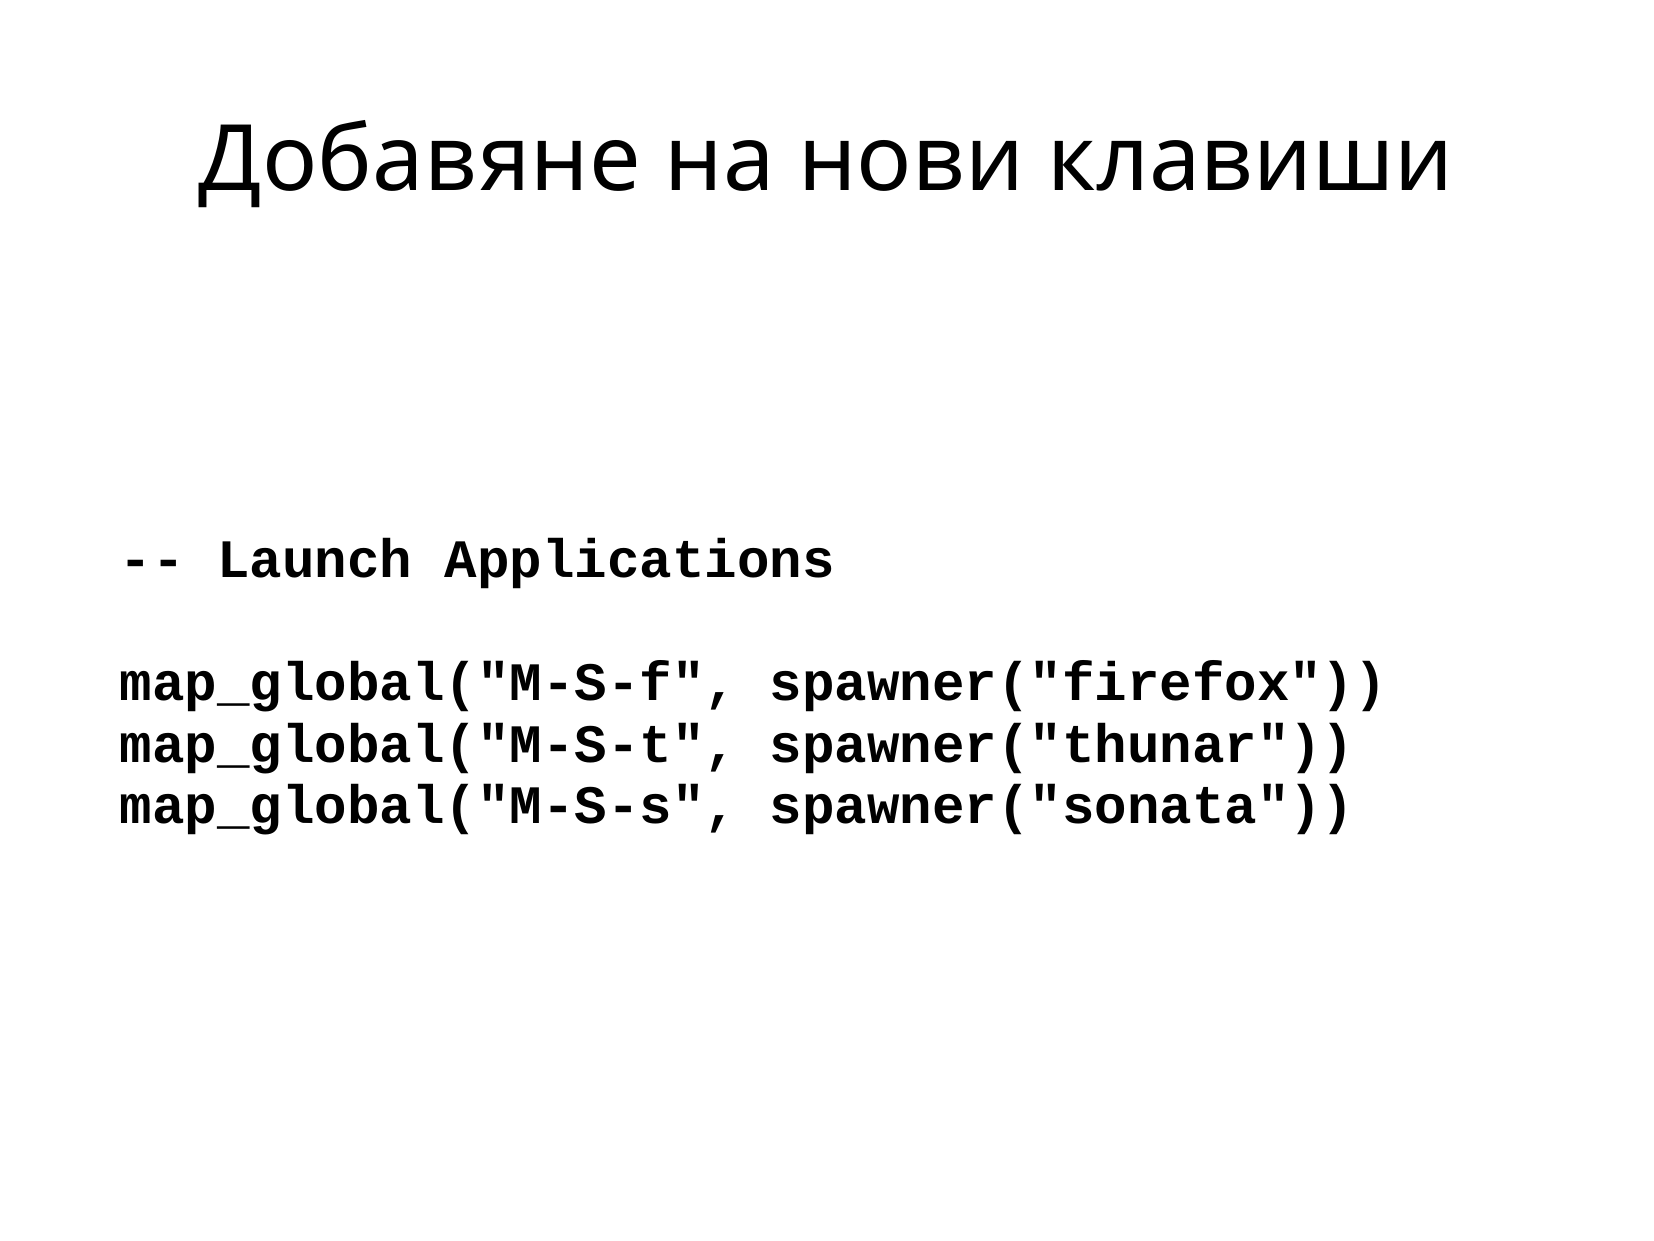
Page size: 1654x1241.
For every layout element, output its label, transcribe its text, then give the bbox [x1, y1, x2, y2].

title Добавяне на нови клавиши [0, 0, 1654, 311]
text_box [0, 525, 1654, 992]
